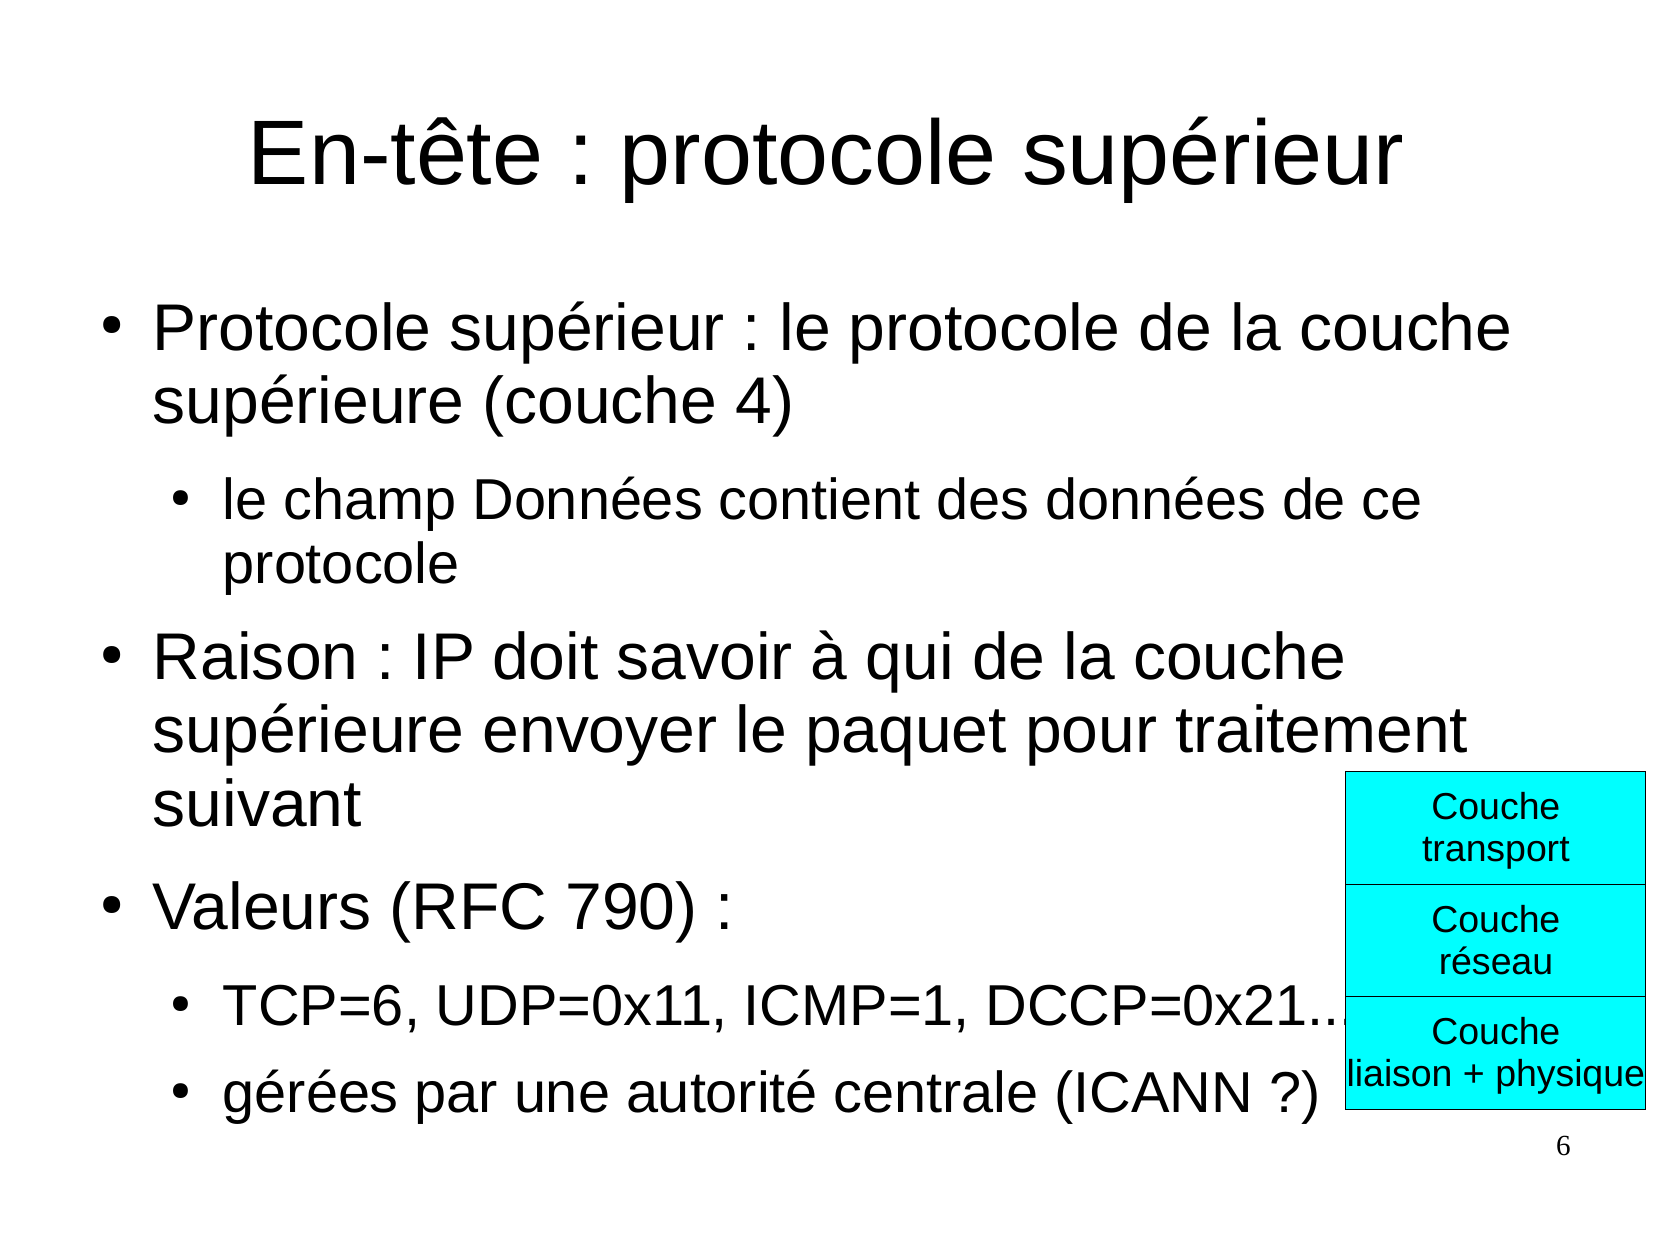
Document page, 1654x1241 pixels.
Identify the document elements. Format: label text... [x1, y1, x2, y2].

text_box Couche liaison + physique [1345, 996, 1646, 1110]
text_box Couche réseau [1345, 884, 1646, 996]
list Protocole supérieur : le protocole de la couche supérieure (couche 4) le champ Données contient des données de ce protocole Raison : IP doit savoir à qui de la couche supérieure envoyer le paquet pour traitement suivant Valeurs (RFC 790) : TCP=6, UDP=0x11, ICMP=1, DCCP=0x21... gérées par une autorité centrale (ICANN ?) [82, 290, 1571, 1132]
title En-tête : protocole supérieur [82, 49, 1571, 257]
text_box Couche transport [1345, 771, 1646, 884]
